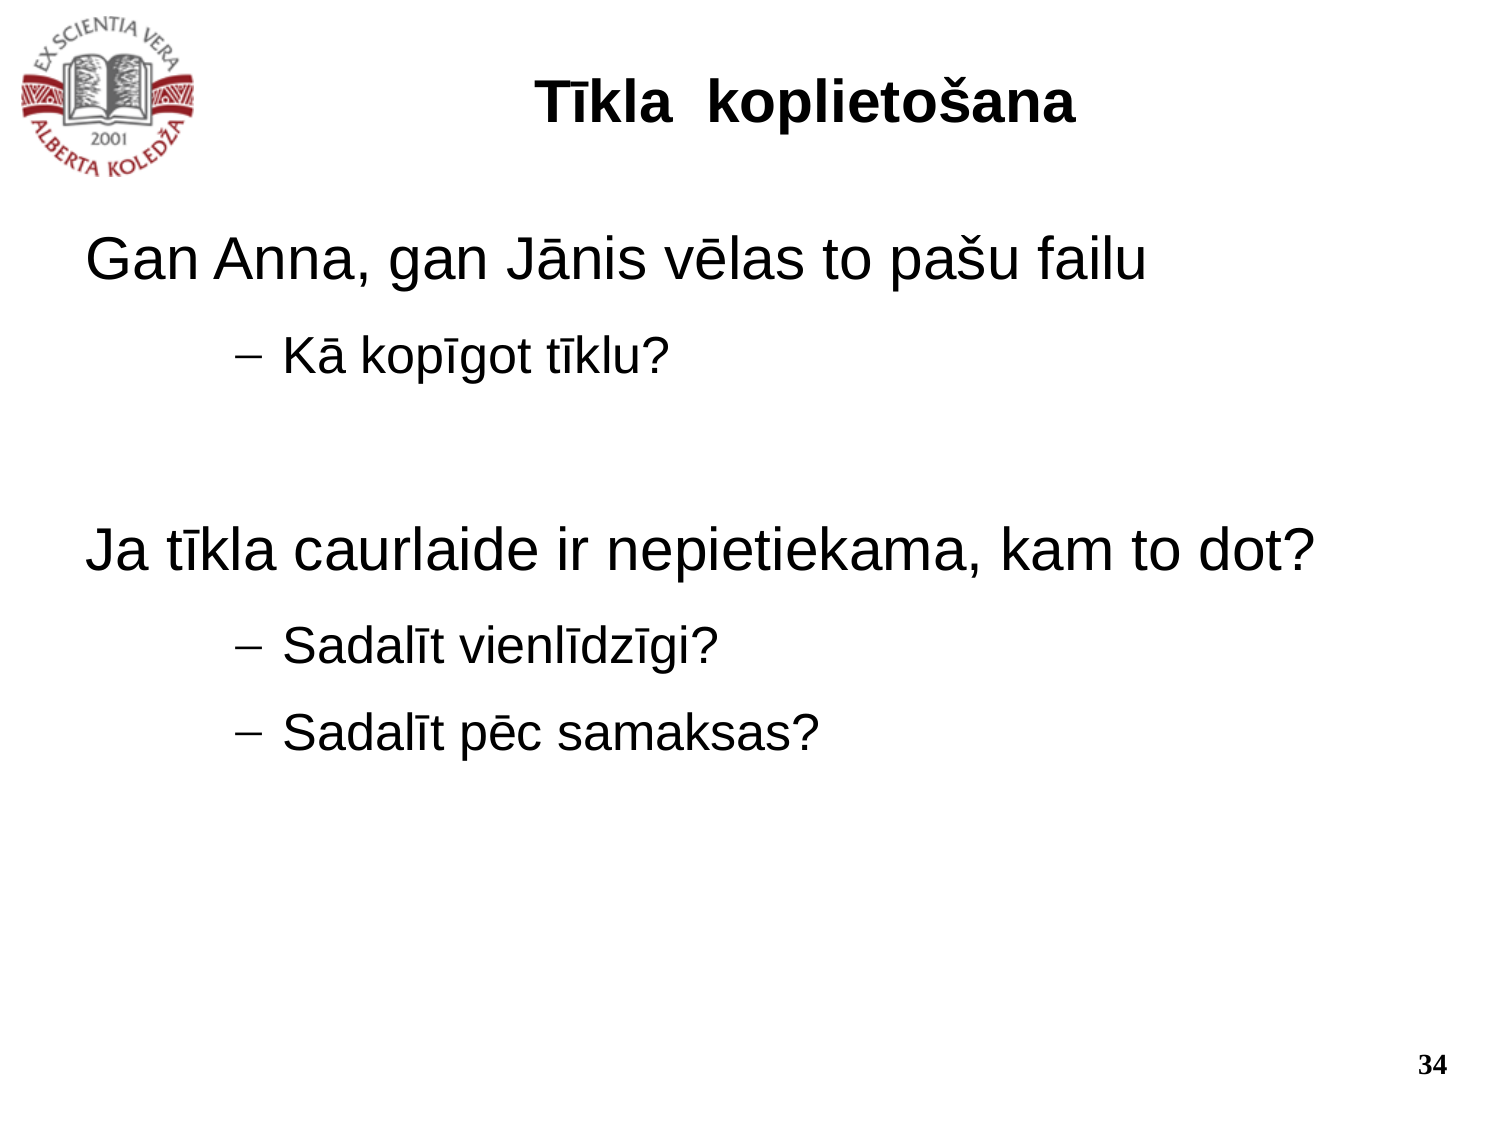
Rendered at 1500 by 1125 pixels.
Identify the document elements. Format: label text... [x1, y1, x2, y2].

picture [21, 16, 194, 177]
list Gan Anna, gan Jānis vēlas to pašu failu Kā kopīgot tīklu? Ja tīkla caurlaide ir nepietiekama, kam to dot? Sadalīt vienlīdzīgi? Sadalīt pēc samaksas? [85, 216, 1436, 959]
text_box <skaitlis> [1312, 1037, 1463, 1101]
title Tīkla koplietošana [187, 44, 1425, 150]
